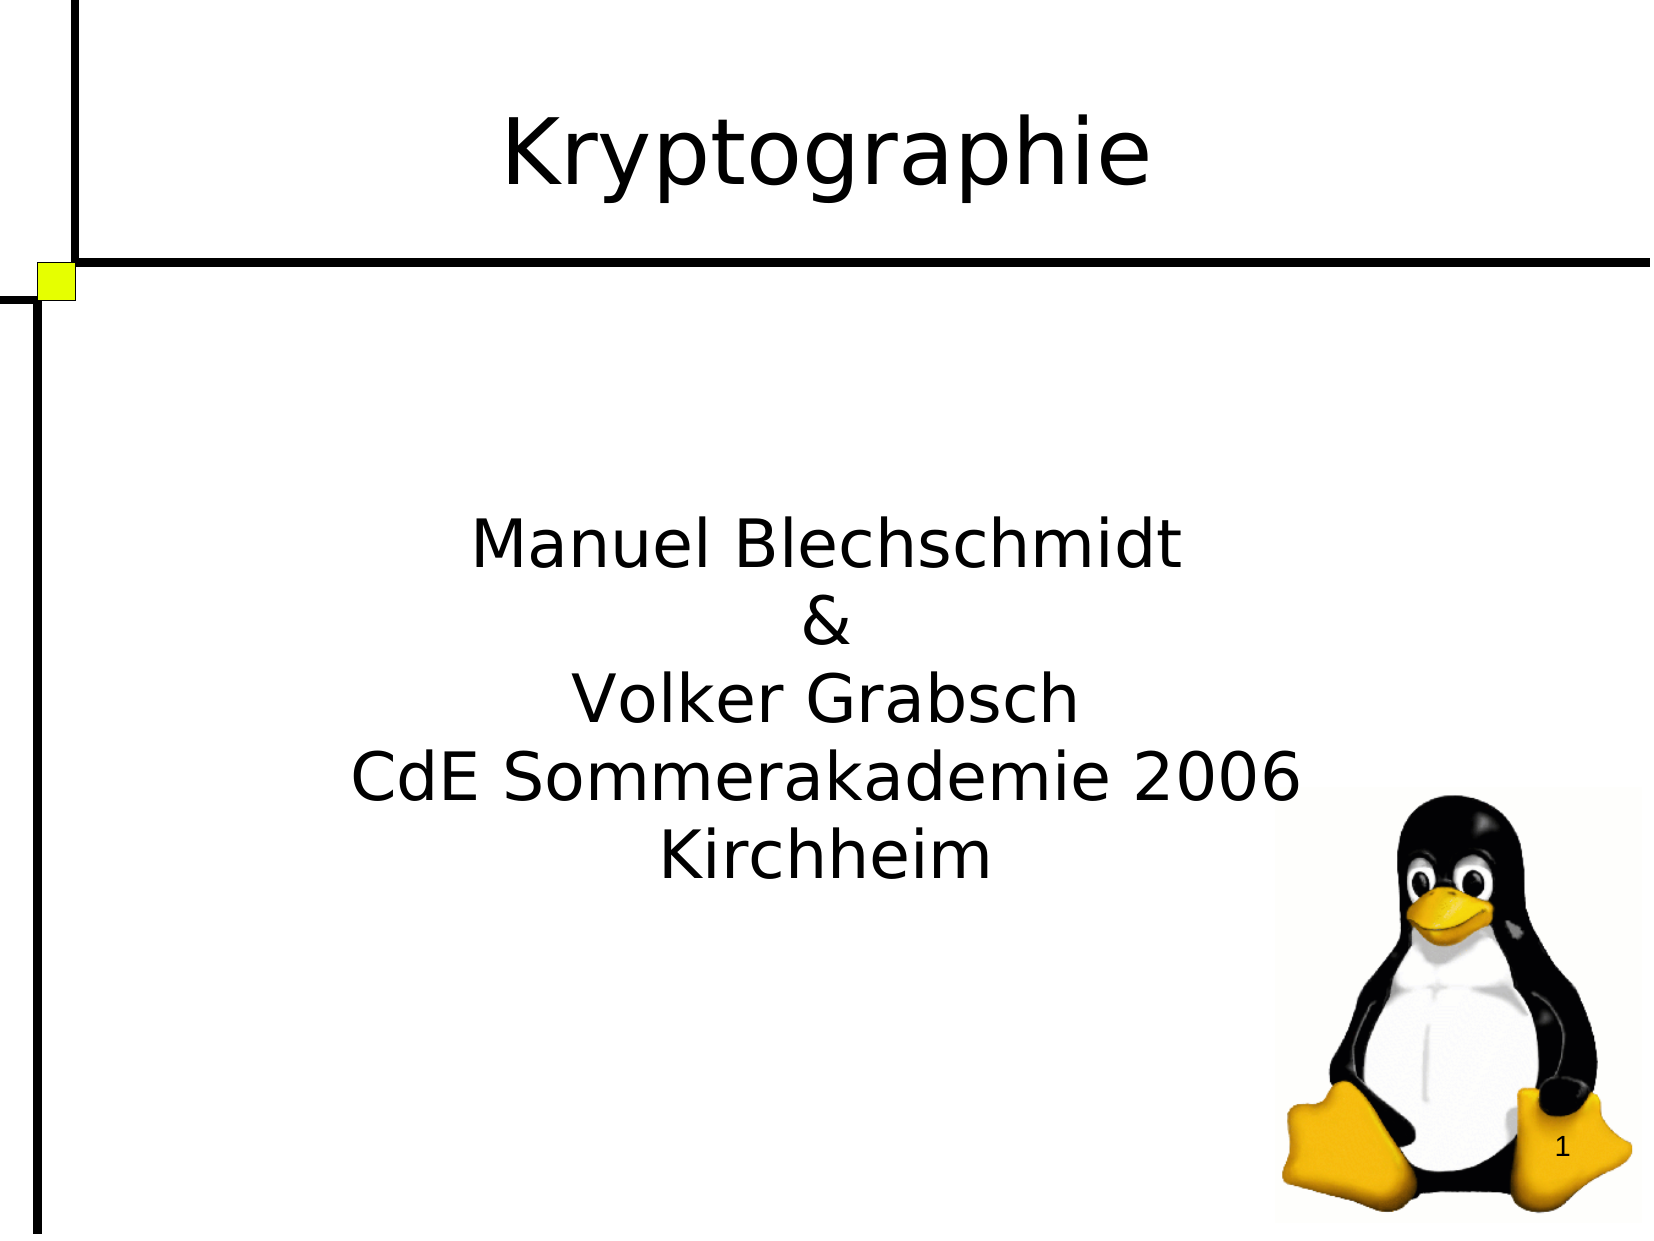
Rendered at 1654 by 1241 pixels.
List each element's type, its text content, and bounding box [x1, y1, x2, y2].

subtitle Manuel Blechschmidt & Volker Grabsch CdE Sommerakademie 2006 Kirchheim [82, 290, 1571, 1109]
picture [1275, 787, 1642, 1223]
title Kryptographie [82, 49, 1571, 257]
